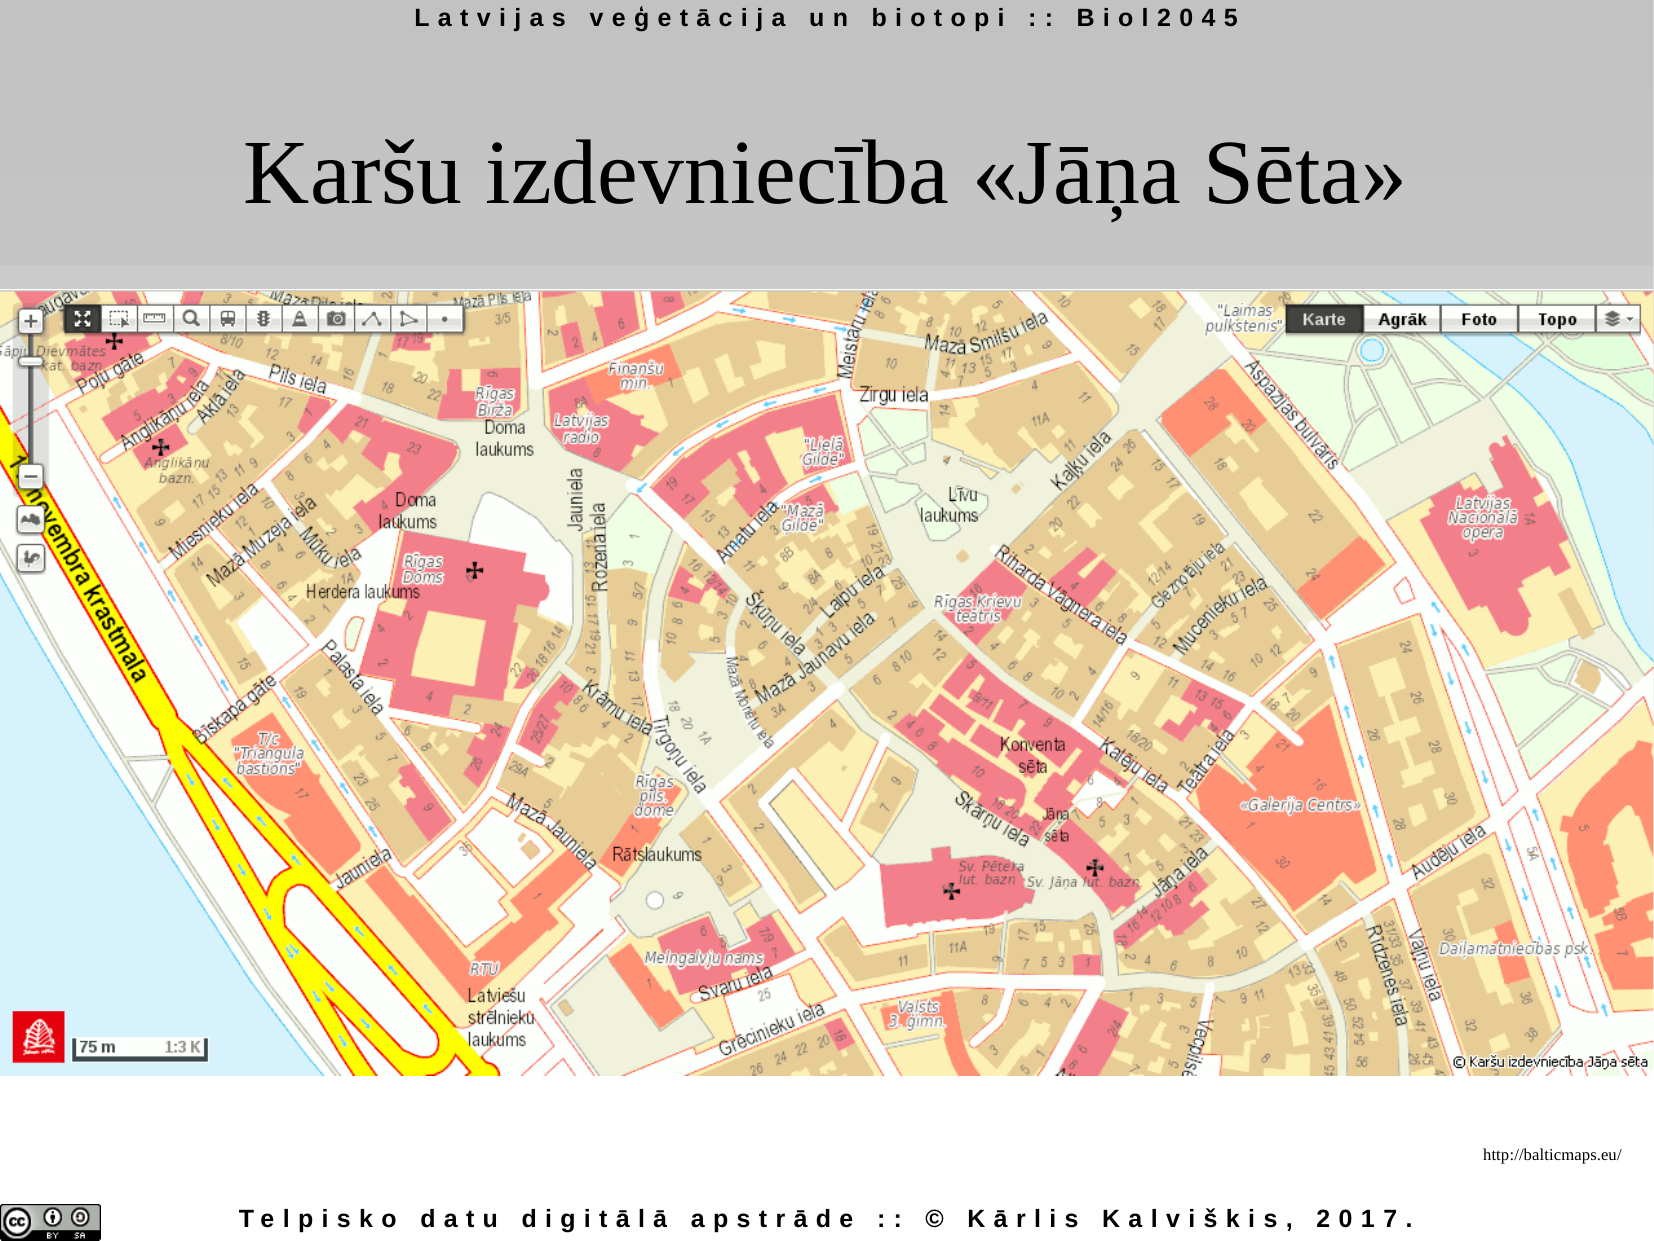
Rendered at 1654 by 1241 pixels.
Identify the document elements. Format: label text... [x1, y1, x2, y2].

title Karšu izdevniecība «Jāņa Sēta» [29, 49, 1625, 289]
text_box http://balticmaps.eu/ [1483, 1144, 1623, 1164]
picture [0, 0, 1654, 1241]
